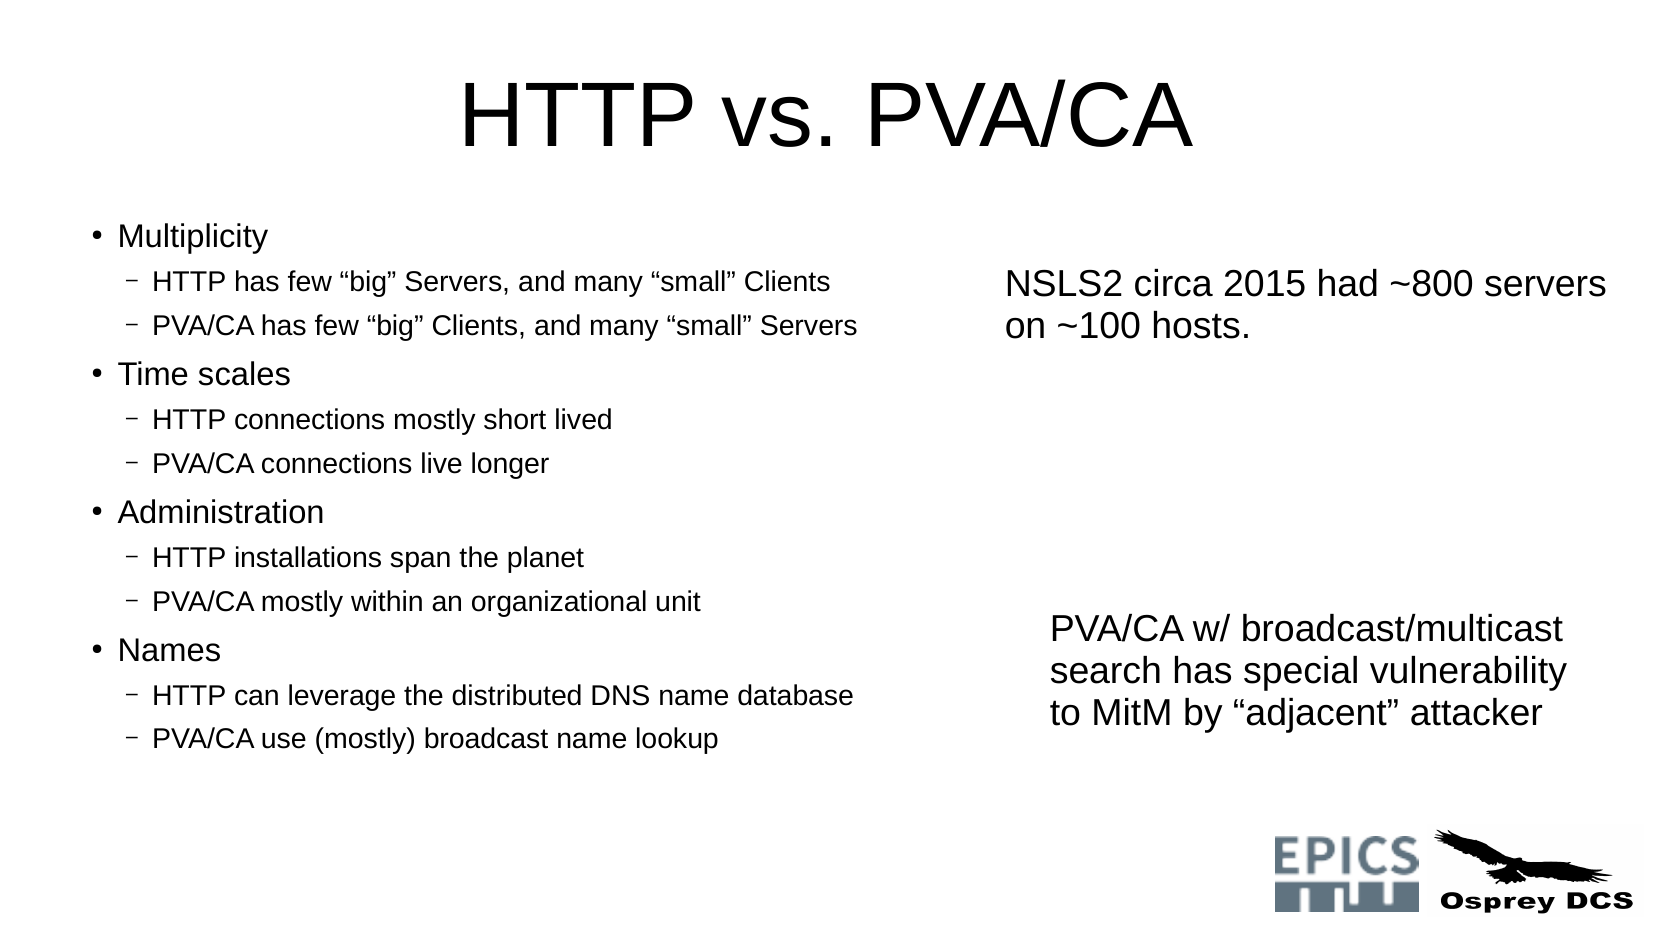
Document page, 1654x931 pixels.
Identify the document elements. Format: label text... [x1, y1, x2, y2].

list Multiplicity HTTP has few “big” Servers, and many “small” Clients PVA/CA has few “big” Clients, and many “small” Servers Time scales HTTP connections mostly short lived PVA/CA connections live longer Administration HTTP installations span the planet PVA/CA mostly within an organizational unit Names HTTP can leverage the distributed DNS name database PVA/CA use (mostly) broadcast name lookup [82, 217, 1571, 758]
title HTTP vs. PVA/CA [82, 37, 1571, 193]
picture [1275, 836, 1419, 912]
text_box NSLS2 circa 2015 had ~800 servers on ~100 hosts. [990, 255, 1622, 354]
picture [1427, 824, 1644, 917]
text_box PVA/CA w/ broadcast/multicast search has special vulnerability to MitM by “adjacent” attacker [1035, 600, 1636, 783]
